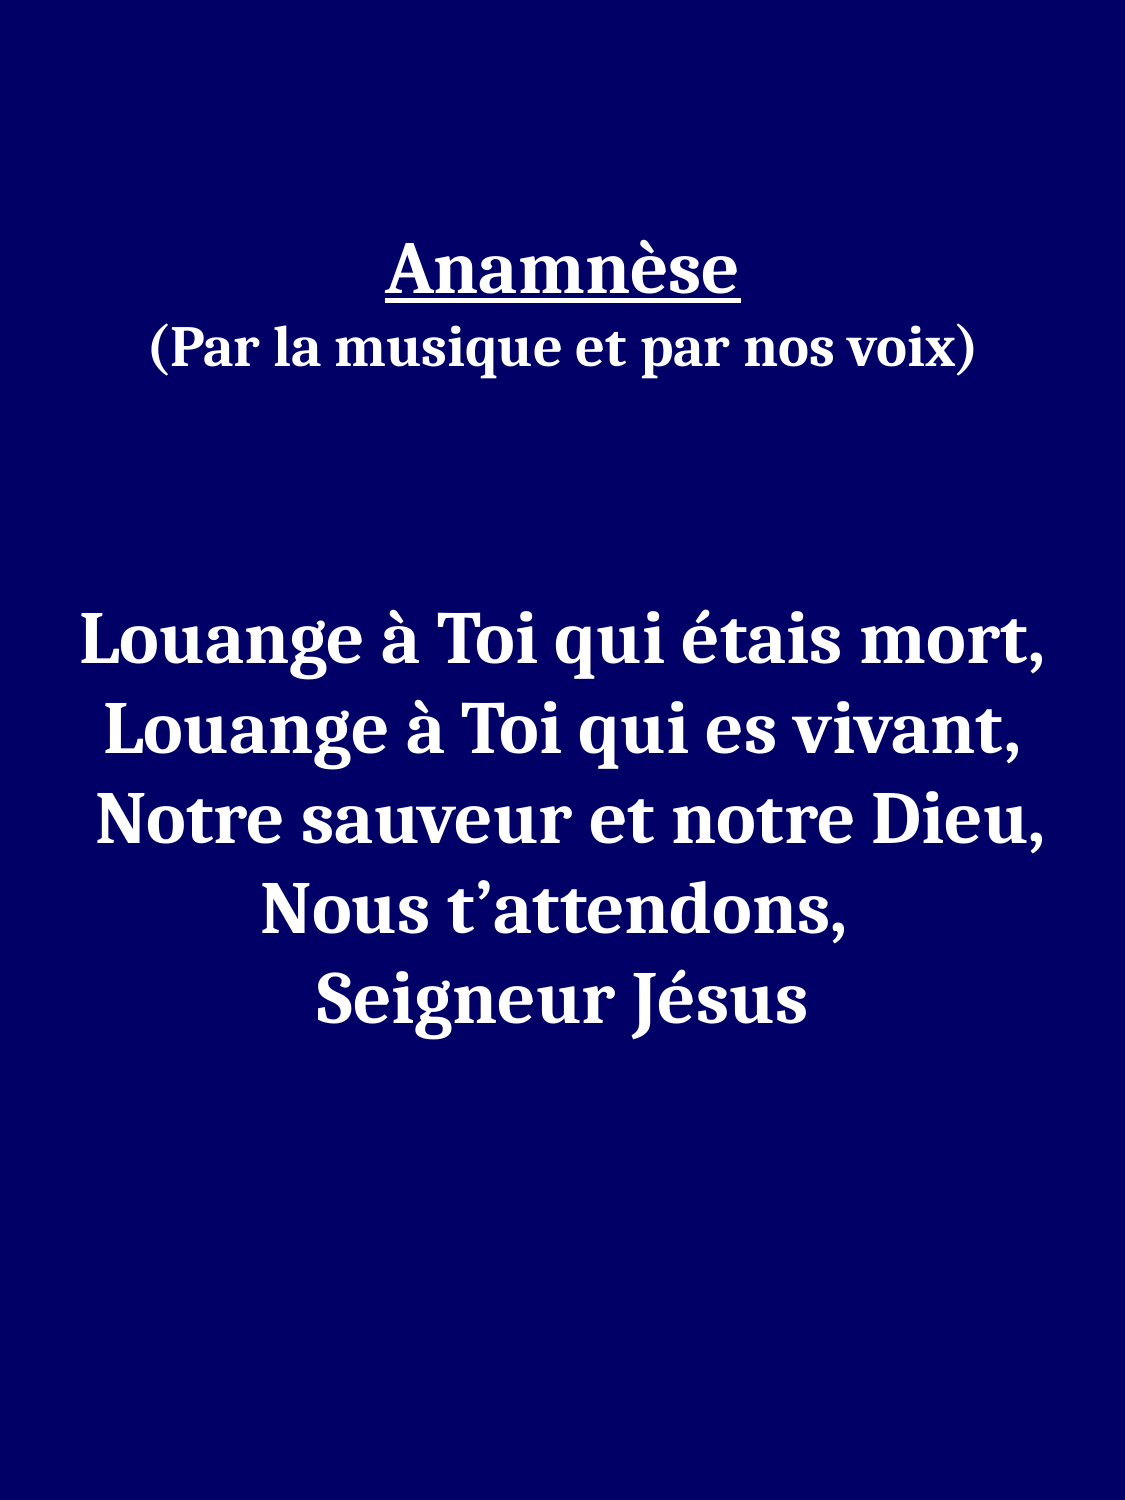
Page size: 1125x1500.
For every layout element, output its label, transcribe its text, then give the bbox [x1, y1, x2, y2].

text_box Anamnèse (Par la musique et par nos voix) Louange à Toi qui étais mort, Louange à Toi qui es vivant, Notre sauveur et notre Dieu, Nous t’attendons, Seigneur Jésus [0, 76, 1125, 1199]
